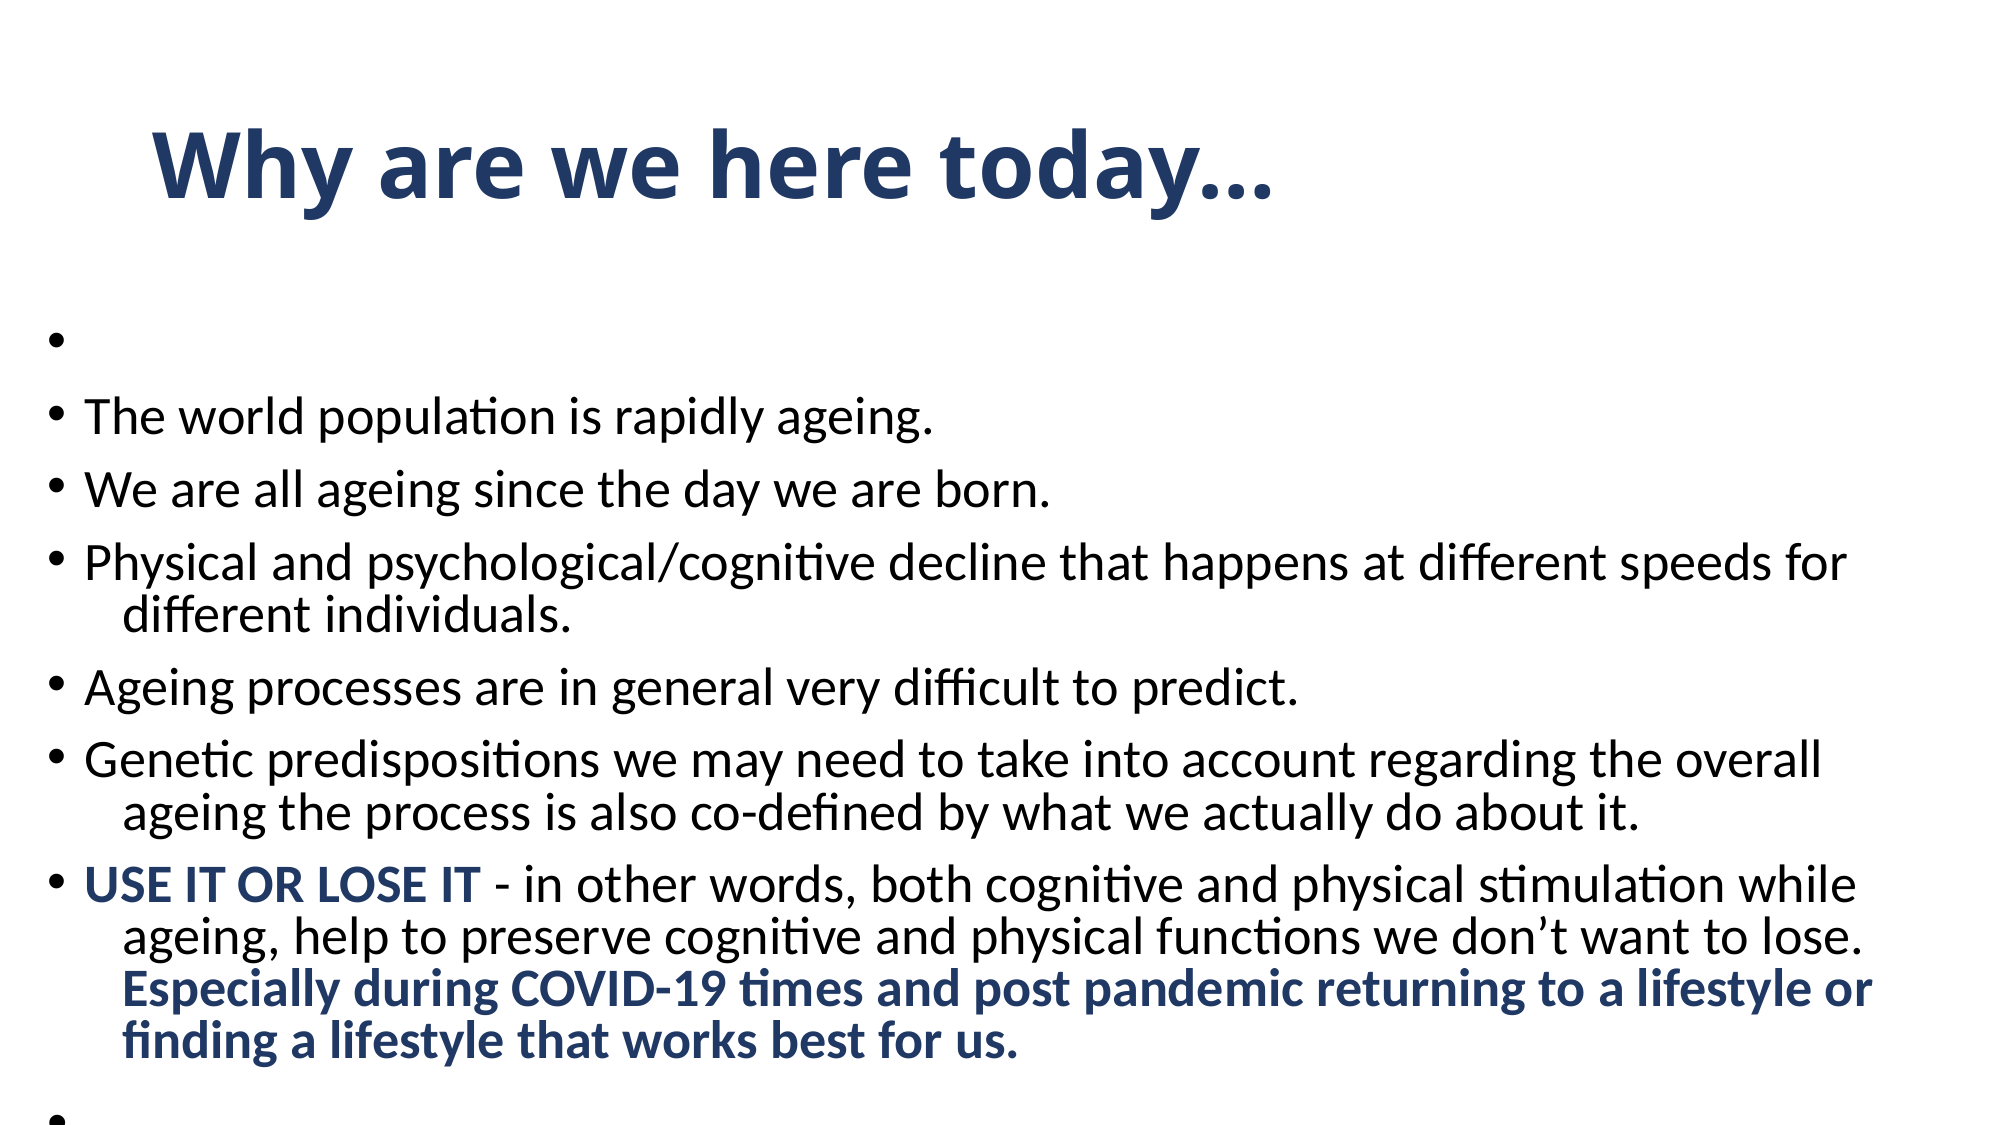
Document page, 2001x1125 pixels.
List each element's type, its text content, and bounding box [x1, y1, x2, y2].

title Why are we here today… [137, 59, 1863, 278]
list The world population is rapidly ageing. We are all ageing since the day we are born. Physical and psychological/cognitive decline that happens at different speeds for different individuals. Ageing processes are in general very difficult to predict. Genetic predispositions we may need to take into account regarding the overall ageing the process is also co-defined by what we actually do about it. USE IT OR LOSE IT - in other words, both cognitive and physical stimulation while ageing, help to preserve cognitive and physical functions we don’t want to lose. Especially during COVID-19 times and post pandemic returning to a lifestyle or finding a lifestyle that works best for us. [32, 299, 1968, 1098]
